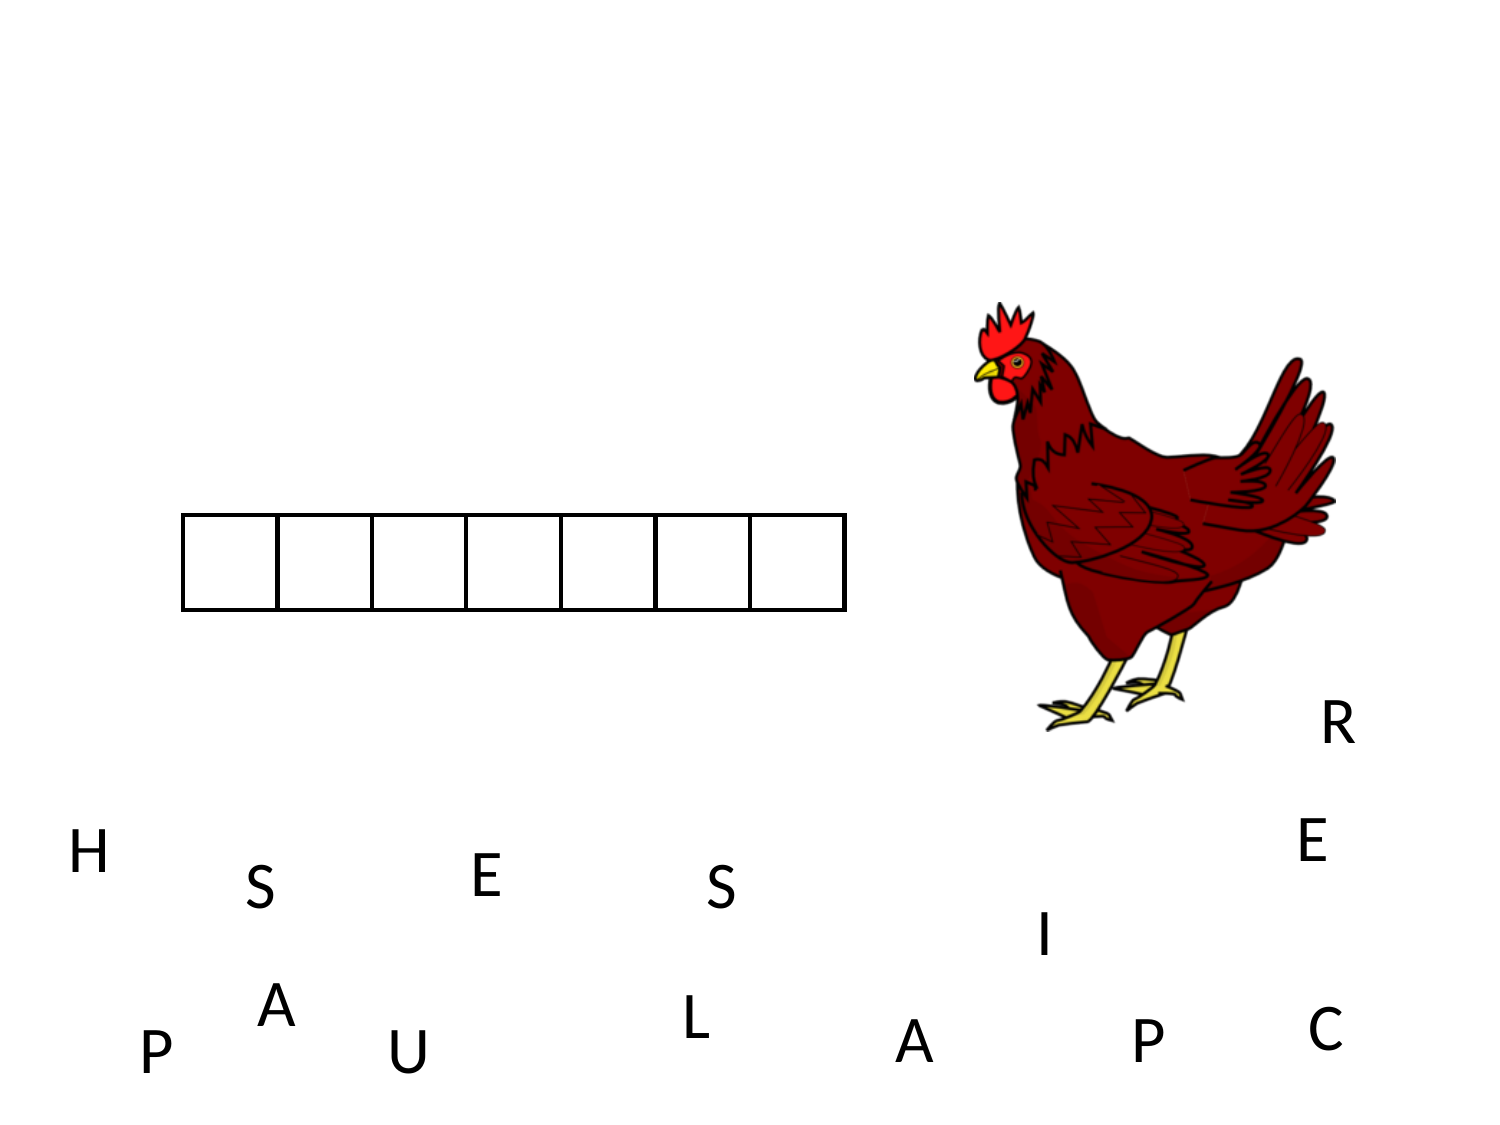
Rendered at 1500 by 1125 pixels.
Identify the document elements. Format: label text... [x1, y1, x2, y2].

text_box A [880, 987, 949, 1084]
text_box A [242, 952, 311, 1048]
text_box E [455, 822, 518, 918]
text_box I [1022, 881, 1069, 977]
text_box S [691, 834, 752, 930]
text_box R [1305, 668, 1372, 765]
text_box E [1282, 786, 1345, 883]
text_box U [372, 999, 445, 1095]
text_box P [124, 999, 189, 1095]
text_box [183, 515, 845, 610]
text_box L [667, 964, 726, 1060]
text_box P [1116, 987, 1181, 1084]
text_box H [53, 798, 125, 895]
text_box S [230, 834, 292, 930]
text_box C [1293, 976, 1360, 1072]
picture [974, 302, 1336, 732]
